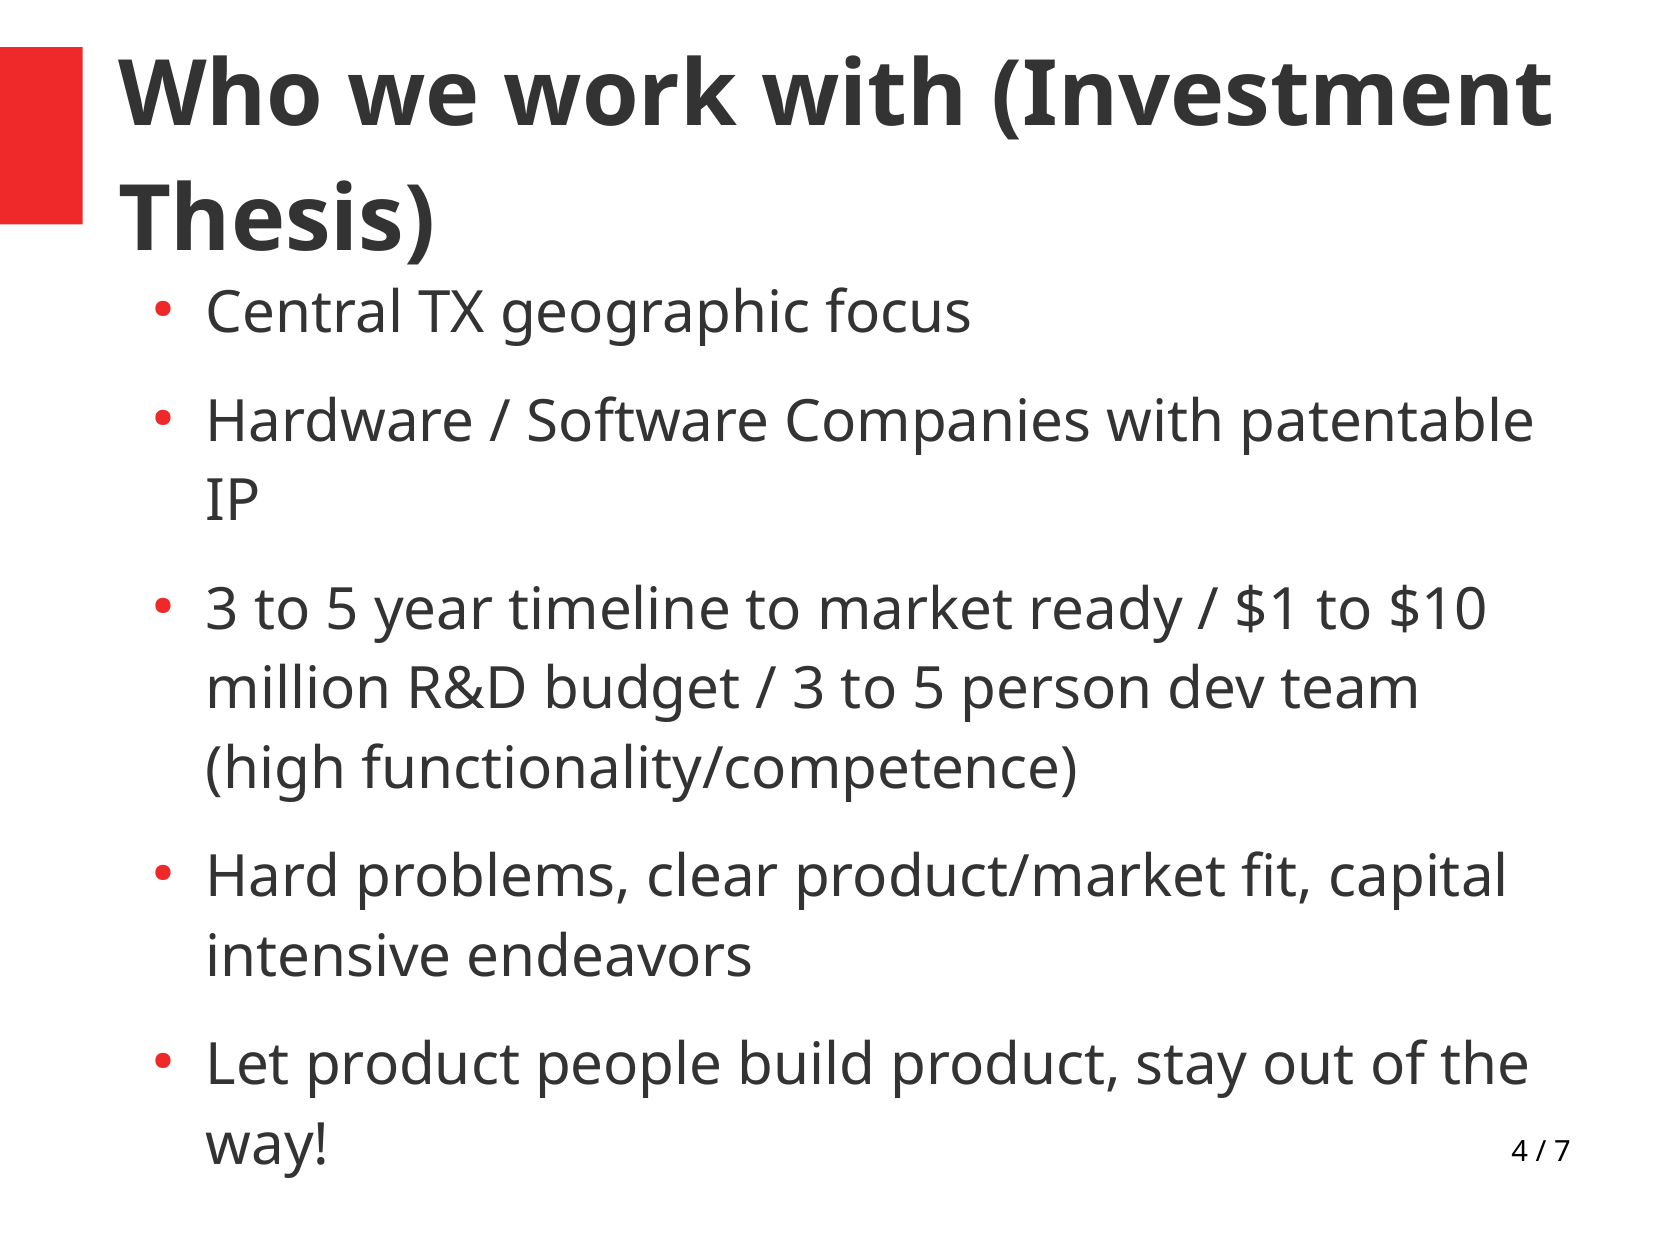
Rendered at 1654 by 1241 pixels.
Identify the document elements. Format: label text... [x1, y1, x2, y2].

title Who we work with (Investment Thesis) [118, 27, 1571, 278]
list Central TX geographic focus Hardware / Software Companies with patentable IP 3 to 5 year timeline to market ready / $1 to $10 million R&D budget / 3 to 5 person dev team (high functionality/competence) Hard problems, clear product/market fit, capital intensive endeavors Let product people build product, stay out of the way! [135, 270, 1553, 991]
